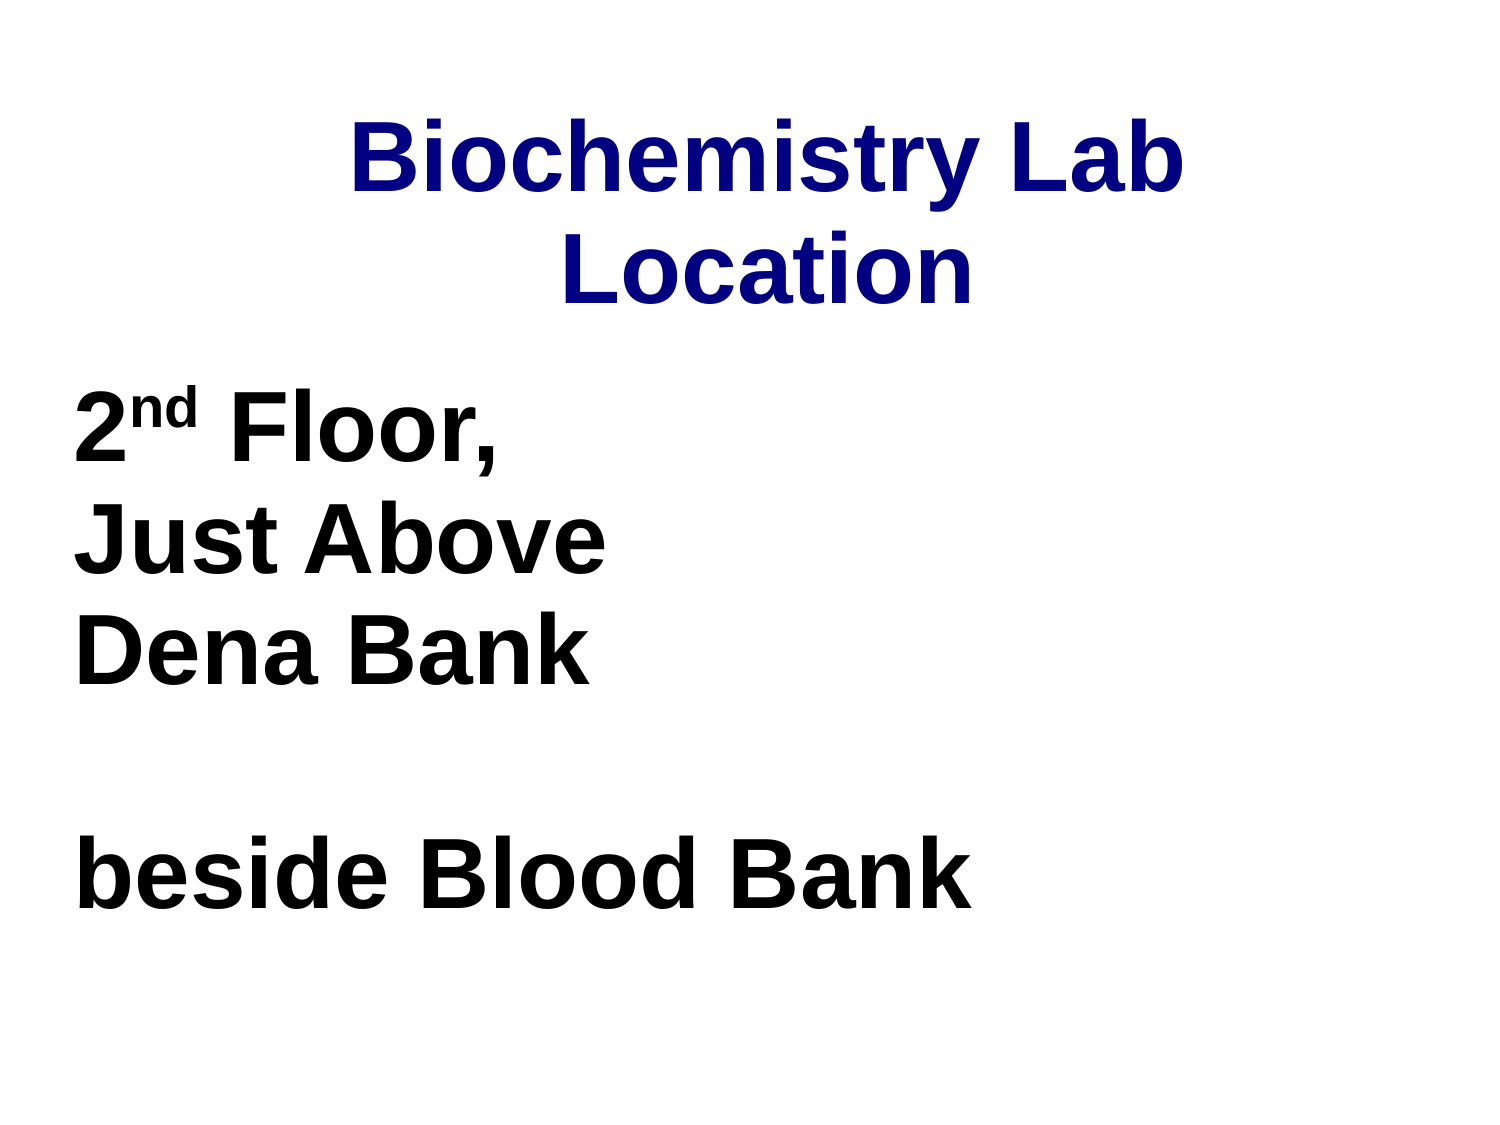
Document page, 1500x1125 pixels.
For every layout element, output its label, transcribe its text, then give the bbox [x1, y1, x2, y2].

text_box 2nd Floor, Just Above Dena Bank beside Blood Bank [59, 363, 1123, 940]
text_box Biochemistry Lab Location [118, 93, 1418, 333]
